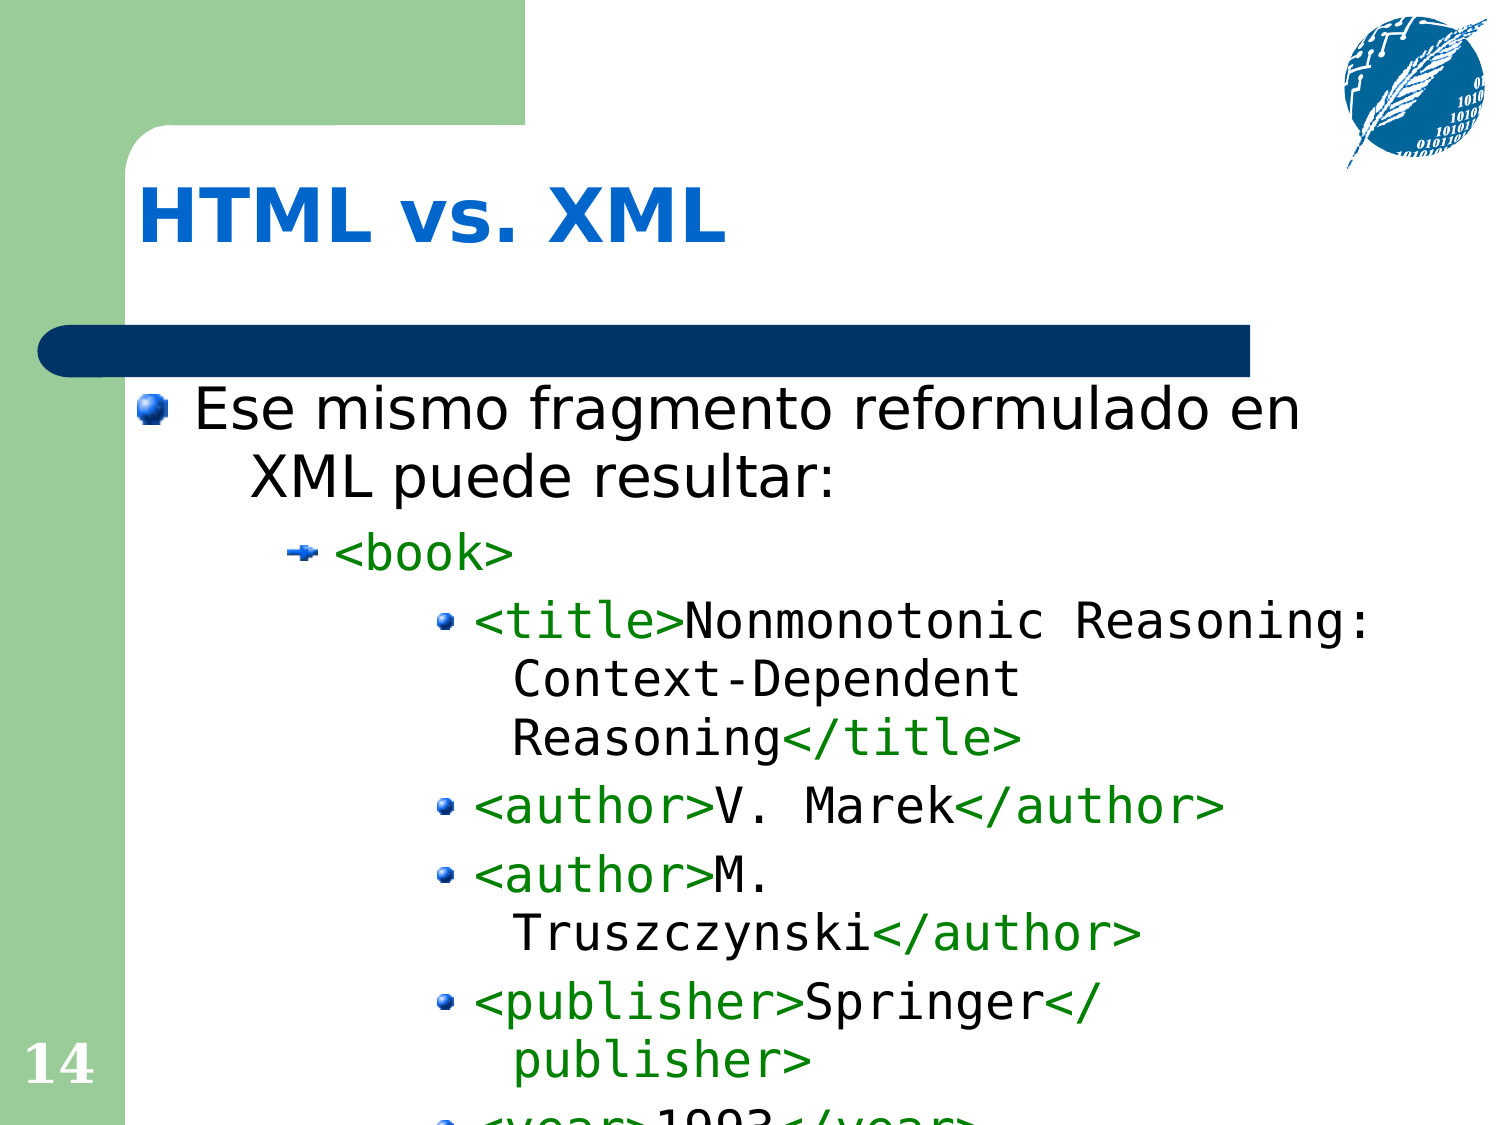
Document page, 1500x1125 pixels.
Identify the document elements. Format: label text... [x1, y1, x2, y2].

picture [1436, 127, 1450, 136]
picture [1427, 138, 1431, 148]
picture [1416, 140, 1425, 149]
list Ese mismo fragmento reformulado en XML puede resultar: <book> <title>Nonmonotonic Reasoning: Context-Dependent Reasoning</title> <author>V. Marek</author> <author>M. Truszczynski</author> <publisher>Springer</publisher> <year>1993</year> <ISBN>0387976892</ISBN> </book> [137, 375, 1400, 1123]
picture [1433, 139, 1440, 147]
title HTML vs. XML [136, 136, 1414, 301]
picture [1341, 15, 1487, 172]
